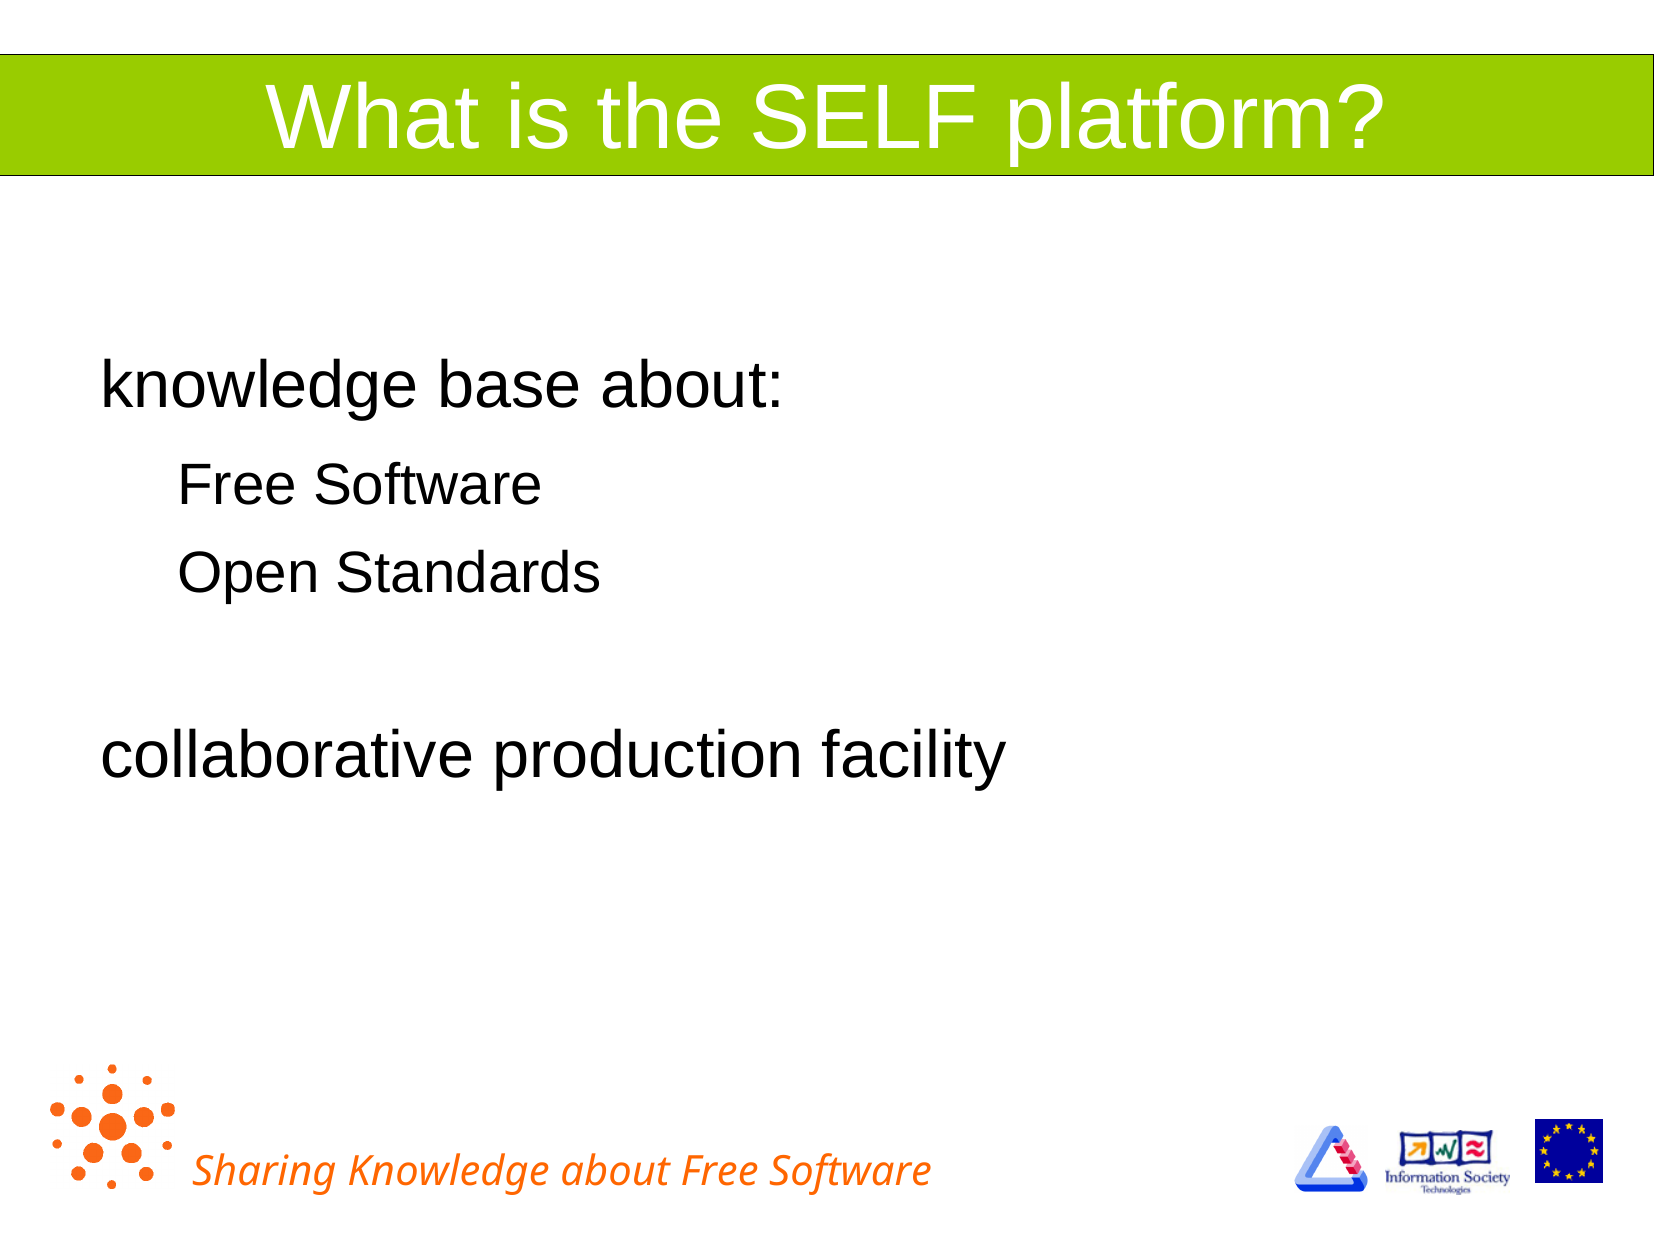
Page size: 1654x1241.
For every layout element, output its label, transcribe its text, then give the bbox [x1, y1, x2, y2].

picture [1535, 1119, 1603, 1183]
picture [50, 1064, 175, 1189]
picture [1294, 1125, 1368, 1193]
picture [1385, 1130, 1510, 1195]
title What is the SELF platform? [82, 59, 1571, 174]
list knowledge base about: Free Software Open Standards collaborative production facility [82, 242, 1571, 1062]
